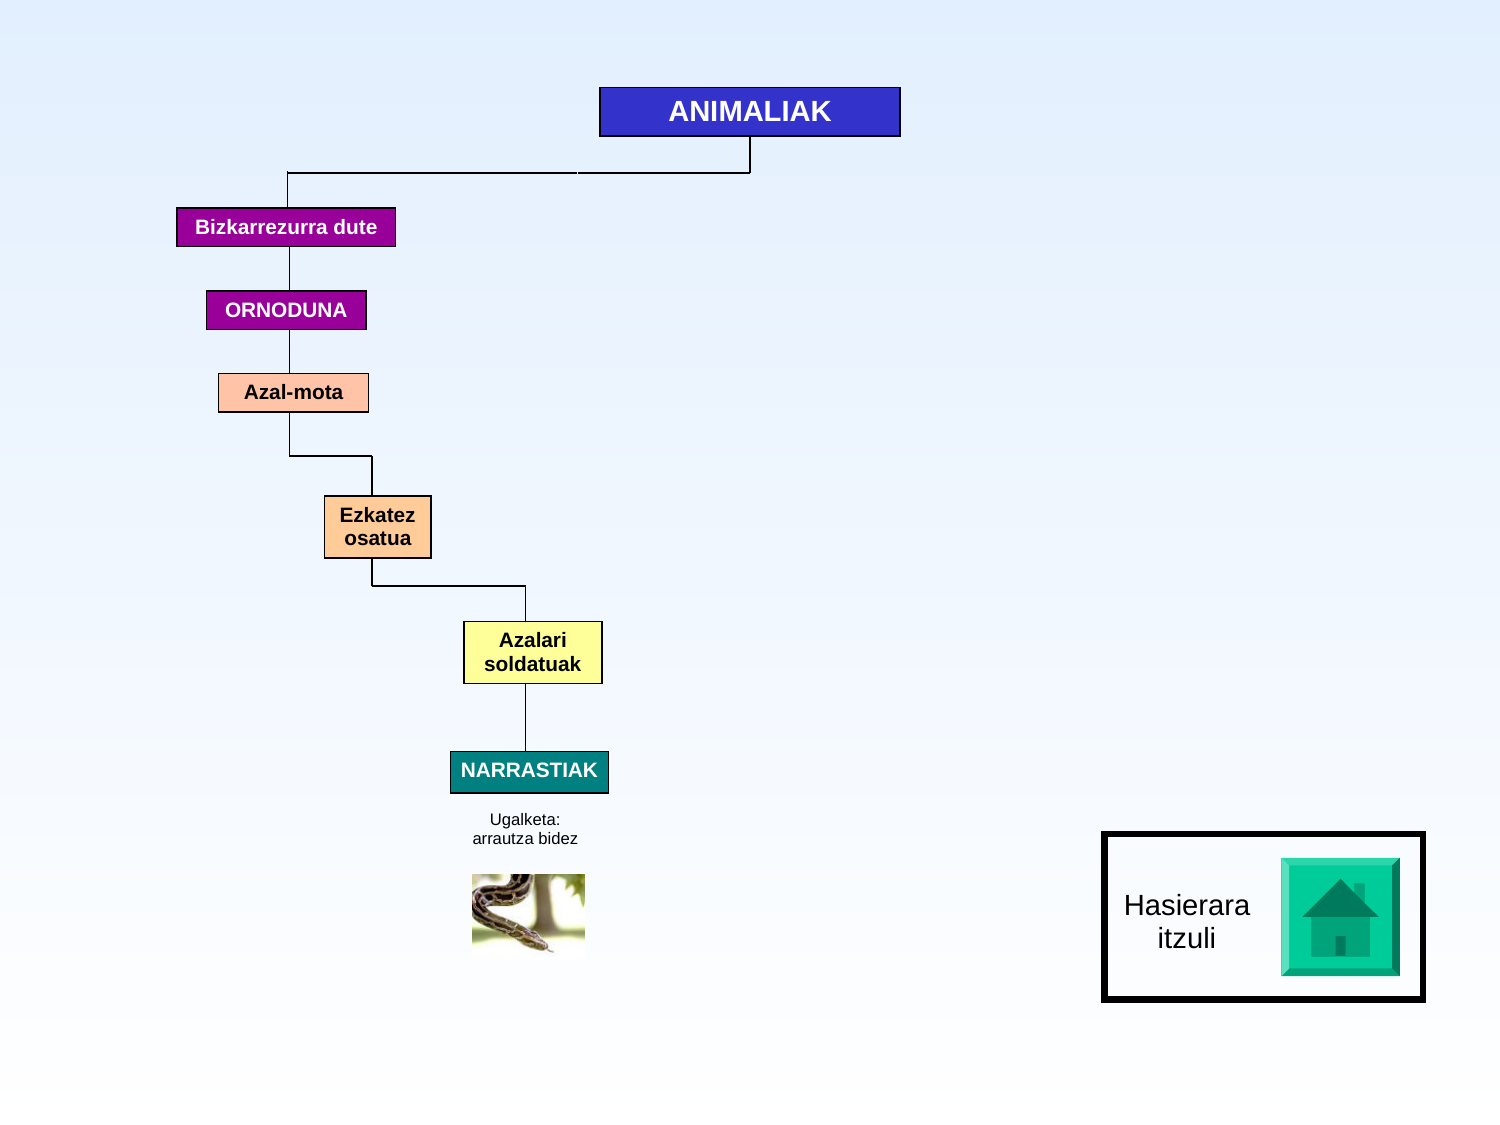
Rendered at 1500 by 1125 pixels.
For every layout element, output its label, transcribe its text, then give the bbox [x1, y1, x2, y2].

text_box Ugalketa: arrautza bidez [454, 802, 597, 856]
text_box ORNODUNA [206, 290, 367, 330]
text_box Ezkatez osatua [324, 495, 431, 558]
text_box Azalari soldatuak [463, 621, 602, 684]
text_box ANIMALIAK [600, 87, 901, 136]
text_box NARRASTIAK [450, 751, 609, 794]
picture [472, 874, 585, 960]
text_box Bizkarrezurra dute [177, 207, 396, 247]
text_box Azal-mota [218, 373, 369, 413]
text_box Hasierara itzuli [1108, 881, 1270, 963]
